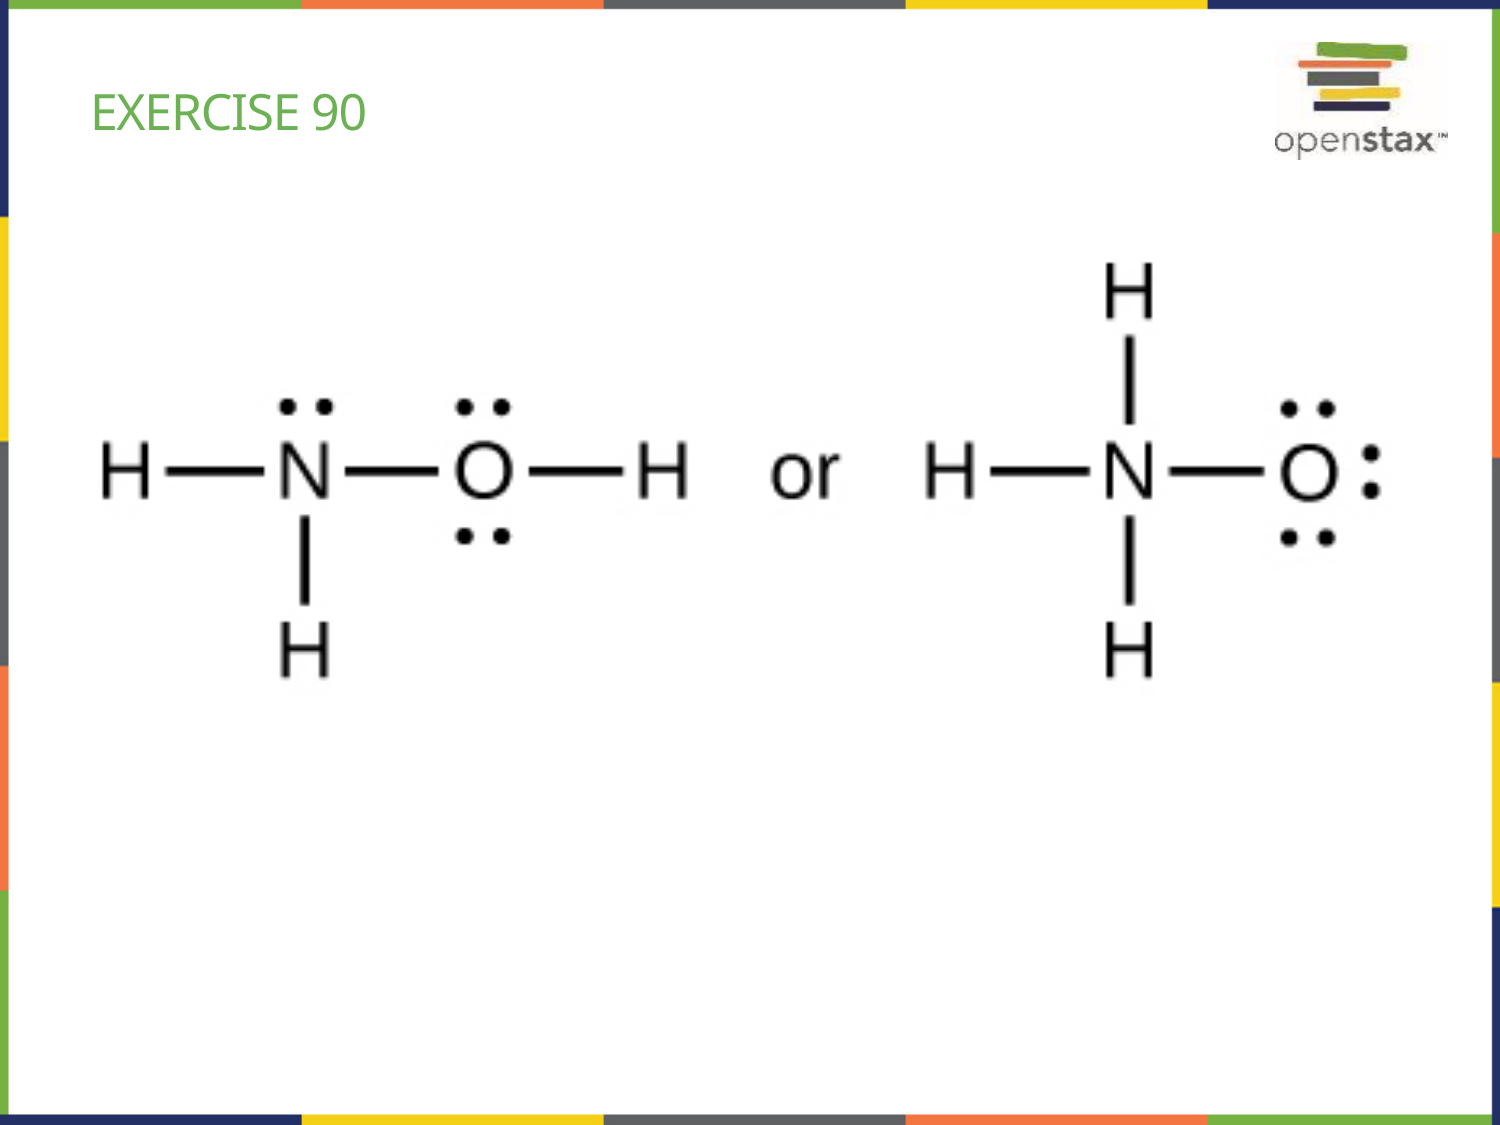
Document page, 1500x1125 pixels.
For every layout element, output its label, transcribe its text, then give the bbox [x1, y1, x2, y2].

title Exercise 90 [75, 39, 1398, 148]
picture [0, 0, 1500, 1125]
